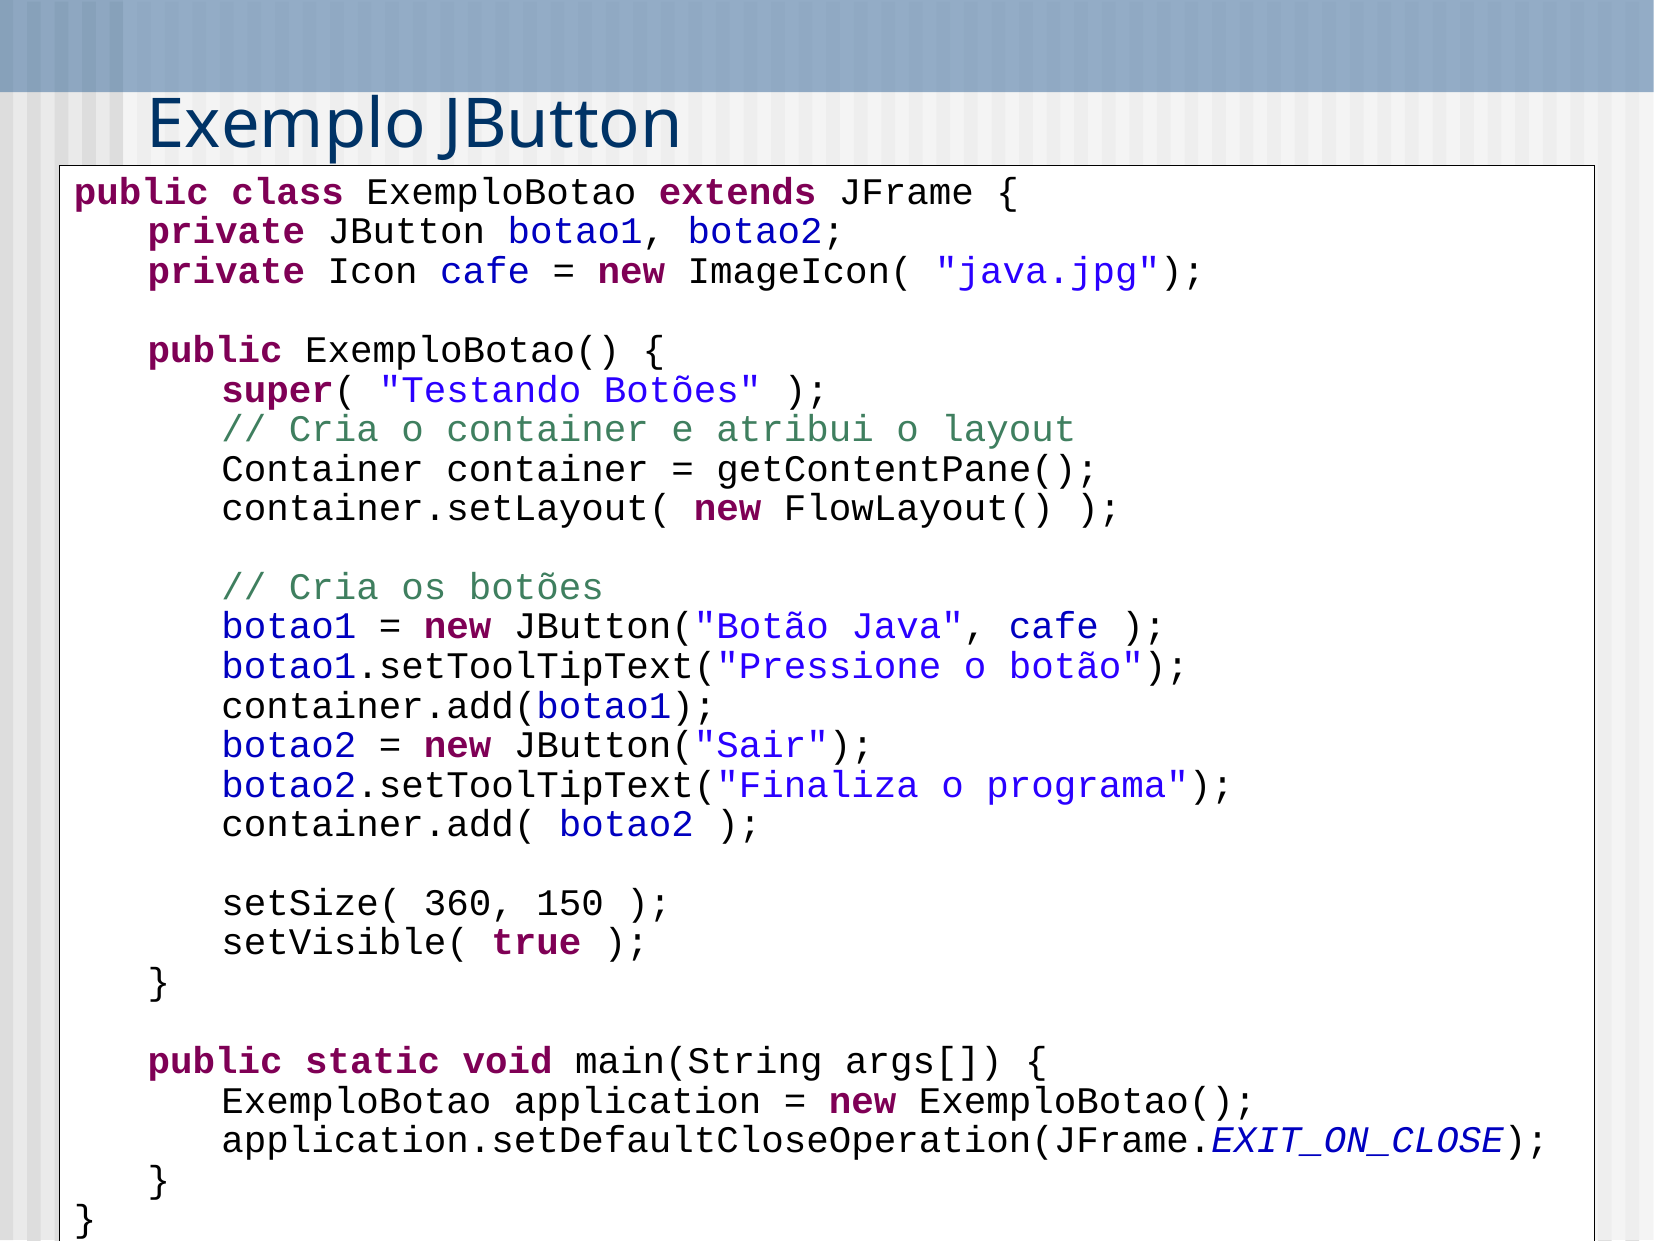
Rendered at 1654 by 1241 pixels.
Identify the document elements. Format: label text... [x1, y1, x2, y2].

title Exemplo JButton [146, 29, 1536, 165]
text_box public class ExemploBotao extends JFrame { private JButton botao1, botao2; private Icon cafe = new ImageIcon( "java.jpg"); public ExemploBotao() { super( "Testando Botões" ); // Cria o container e atribui o layout Container container = getContentPane(); container.setLayout( new FlowLayout() ); // Cria os botões botao1 = new JButton("Botão Java", cafe ); botao1.setToolTipText("Pressione o botão"); container.add(botao1); botao2 = new JButton("Sair"); botao2.setToolTipText("Finaliza o programa"); container.add( botao2 ); setSize( 360, 150 ); setVisible( true ); } public static void main(String args[]) { ExemploBotao application = new ExemploBotao(); application.setDefaultCloseOperation(JFrame.EXIT_ON_CLOSE); } } [59, 165, 1595, 1211]
